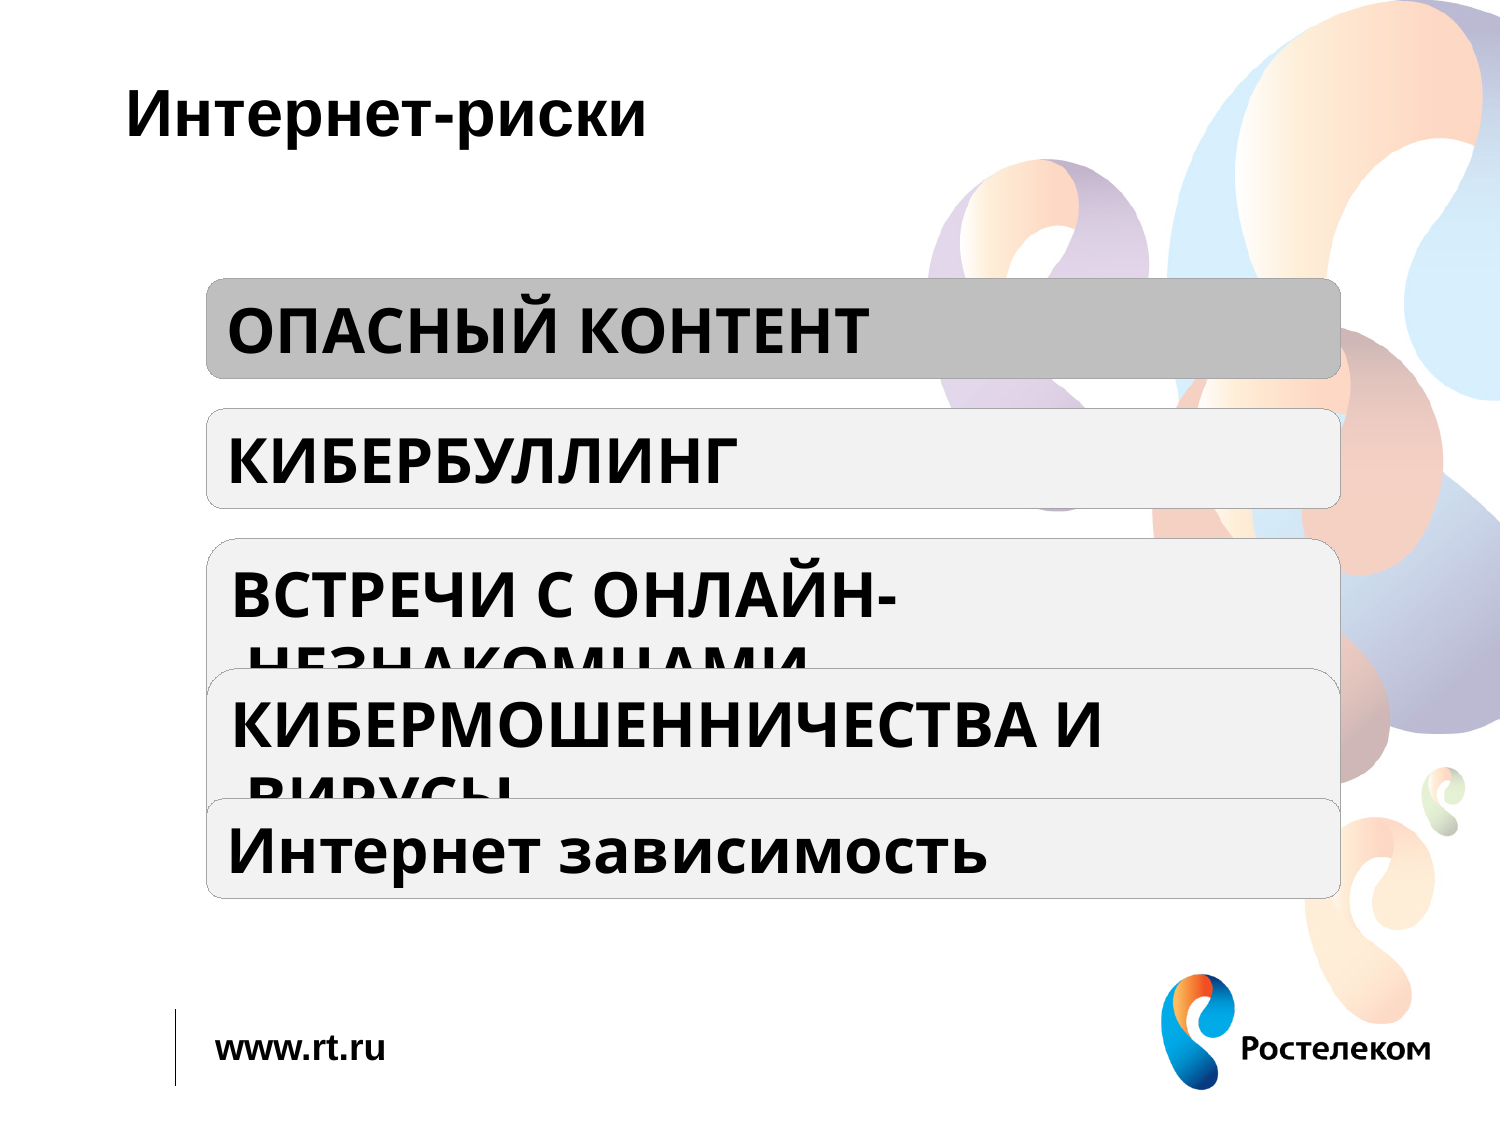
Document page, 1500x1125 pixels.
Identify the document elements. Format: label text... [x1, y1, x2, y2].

picture [926, 0, 1500, 1125]
text_box Интернет зависимость [206, 798, 1341, 899]
text_box Интернет-риски [125, 70, 1450, 210]
text_box ОПАСНЫЙ КОНТЕНТ [206, 278, 1341, 379]
text_box ВСТРЕЧИ С ОНЛАЙН-НЕЗНАКОМЦАМИ [206, 538, 1341, 694]
text_box КИБЕРМОШЕННИЧЕСТВА И ВИРУСЫ [206, 668, 1341, 812]
text_box КИБЕРБУЛЛИНГ [206, 408, 1341, 509]
